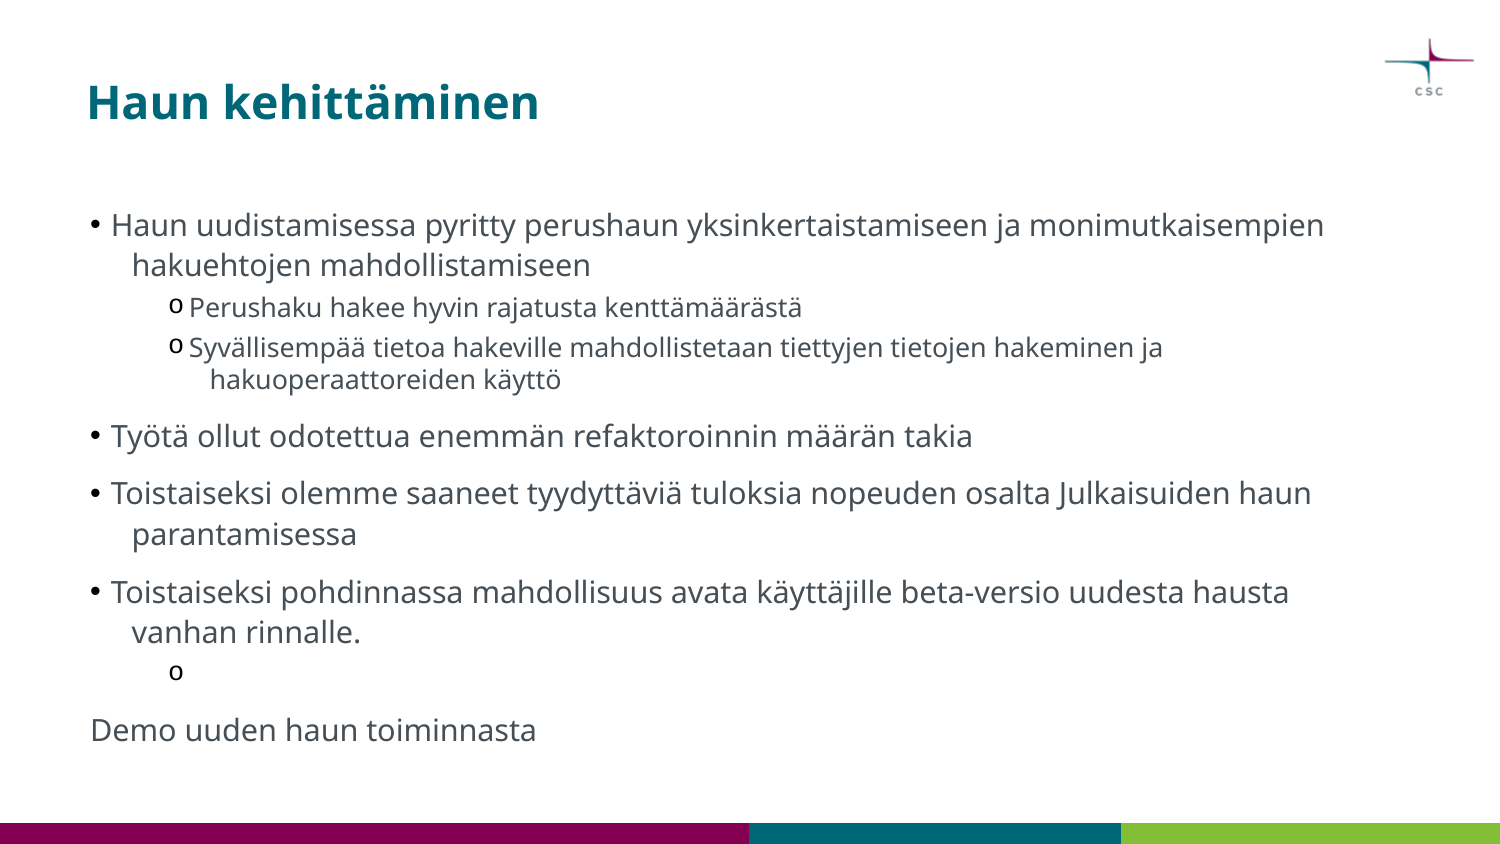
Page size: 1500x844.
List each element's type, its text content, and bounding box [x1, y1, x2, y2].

title Haun kehittäminen [75, 30, 1346, 172]
list Haun uudistamisessa pyritty perushaun yksinkertaistamiseen ja monimutkaisempien hakuehtojen mahdollistamiseen Perushaku hakee hyvin rajatusta kenttämäärästä Syvällisempää tietoa hakeville mahdollistetaan tiettyjen tietojen hakeminen ja hakuoperaattoreiden käyttö Työtä ollut odotettua enemmän refaktoroinnin määrän takia Toistaiseksi olemme saaneet tyydyttäviä tuloksia nopeuden osalta Julkaisuiden haun parantamisessa Toistaiseksi pohdinnassa mahdollisuus avata käyttäjille beta-versio uudesta hausta vanhan rinnalle. Demo uuden haun toiminnasta [75, 197, 1361, 754]
